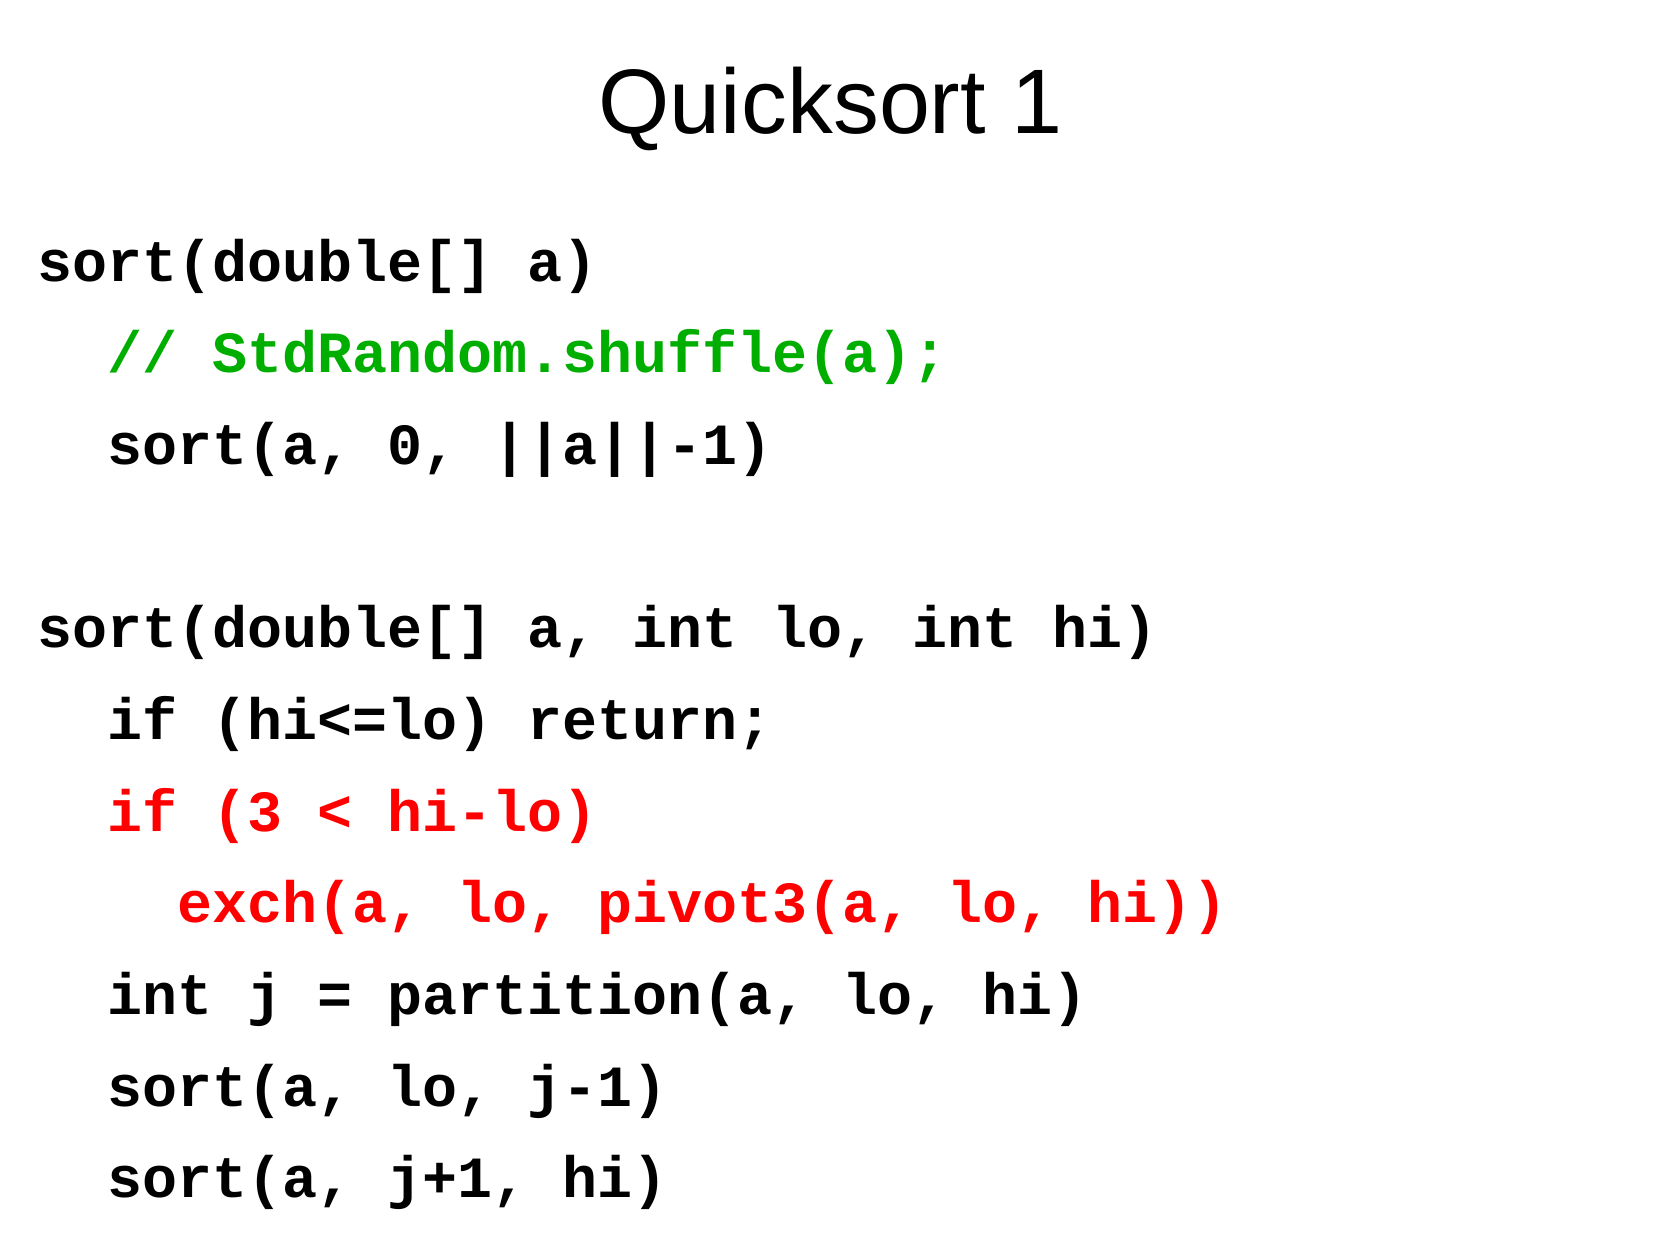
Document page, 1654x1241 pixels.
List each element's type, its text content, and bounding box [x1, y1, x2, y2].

title Quicksort 1 [86, 0, 1575, 204]
list sort(double[] a) // StdRandom.shuffle(a); sort(a, 0, ||a||-1) sort(double[] a, int lo, int hi) if (hi<=lo) return; if (3 < hi-lo) exch(a, lo, pivot3(a, lo, hi)) int j = partition(a, lo, hi) sort(a, lo, j-1) sort(a, j+1, hi) [37, 225, 1651, 1211]
